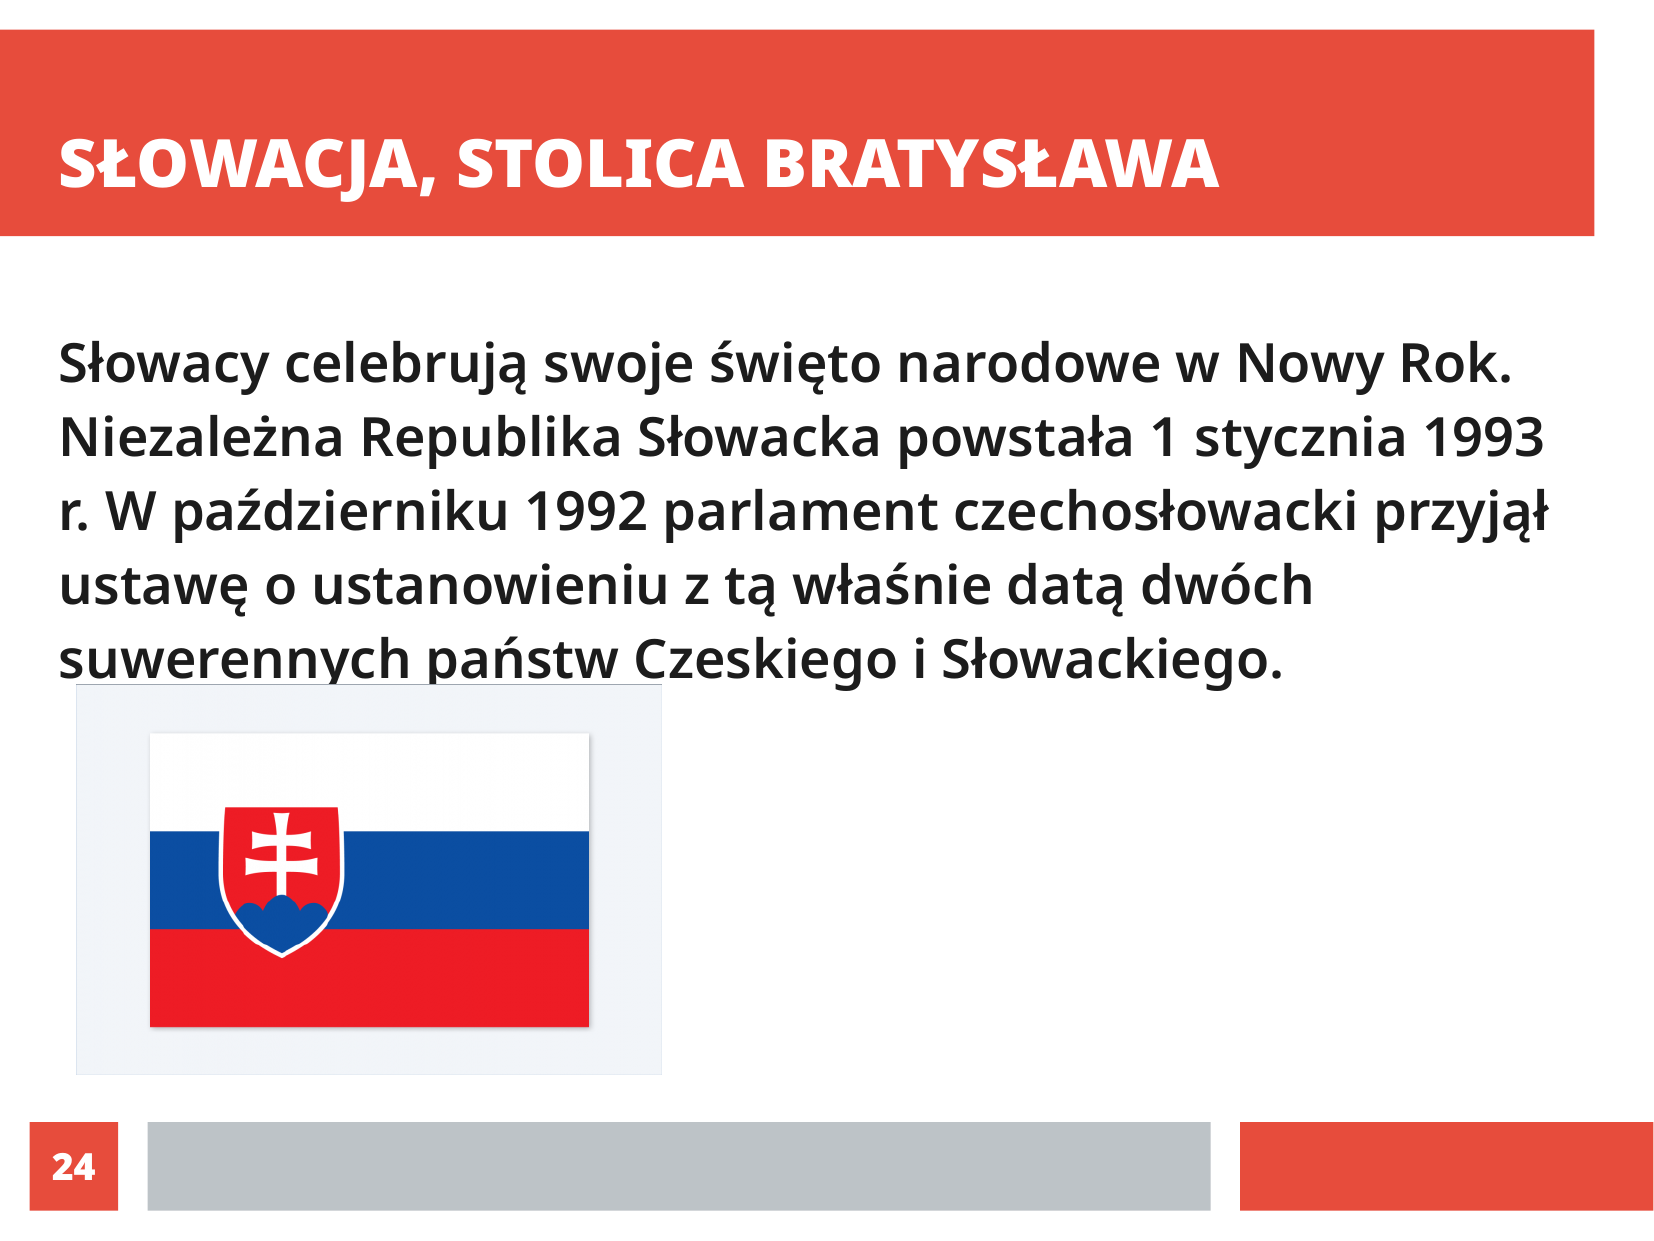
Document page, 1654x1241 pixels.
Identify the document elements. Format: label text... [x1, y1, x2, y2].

title SŁOWACJA, STOLICA BRATYSŁAWA [59, 59, 1595, 207]
picture [76, 684, 662, 1075]
list Słowacy celebrują swoje święto narodowe w Nowy Rok. Niezależna Republika Słowacka powstała 1 stycznia 1993 r. W październiku 1992 parlament czechosłowacki przyjął ustawę o ustanowieniu z tą właśnie datą dwóch suwerennych państw Czeskiego i Słowackiego. [59, 324, 1565, 1093]
